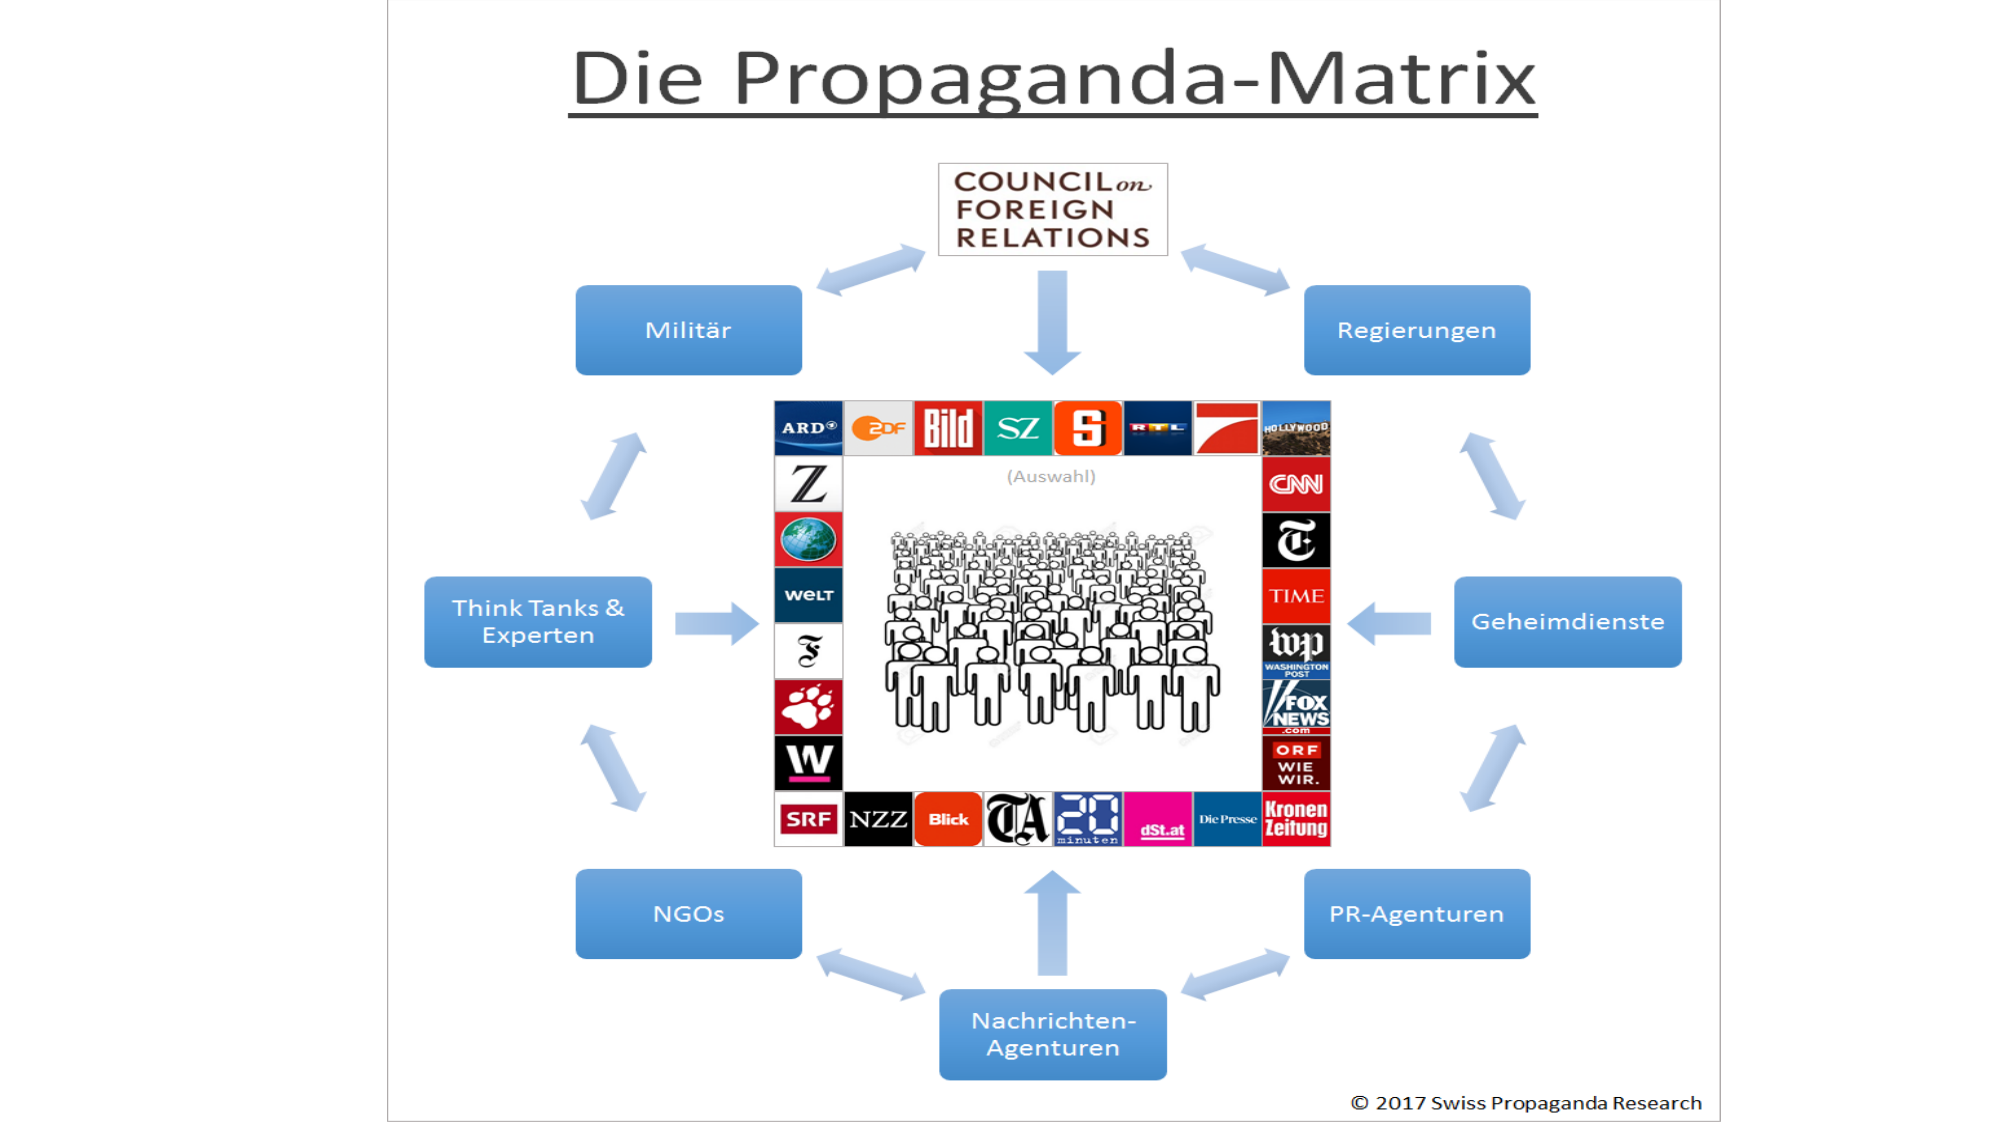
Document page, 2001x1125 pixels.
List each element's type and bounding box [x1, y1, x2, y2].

picture [387, 0, 1721, 1125]
